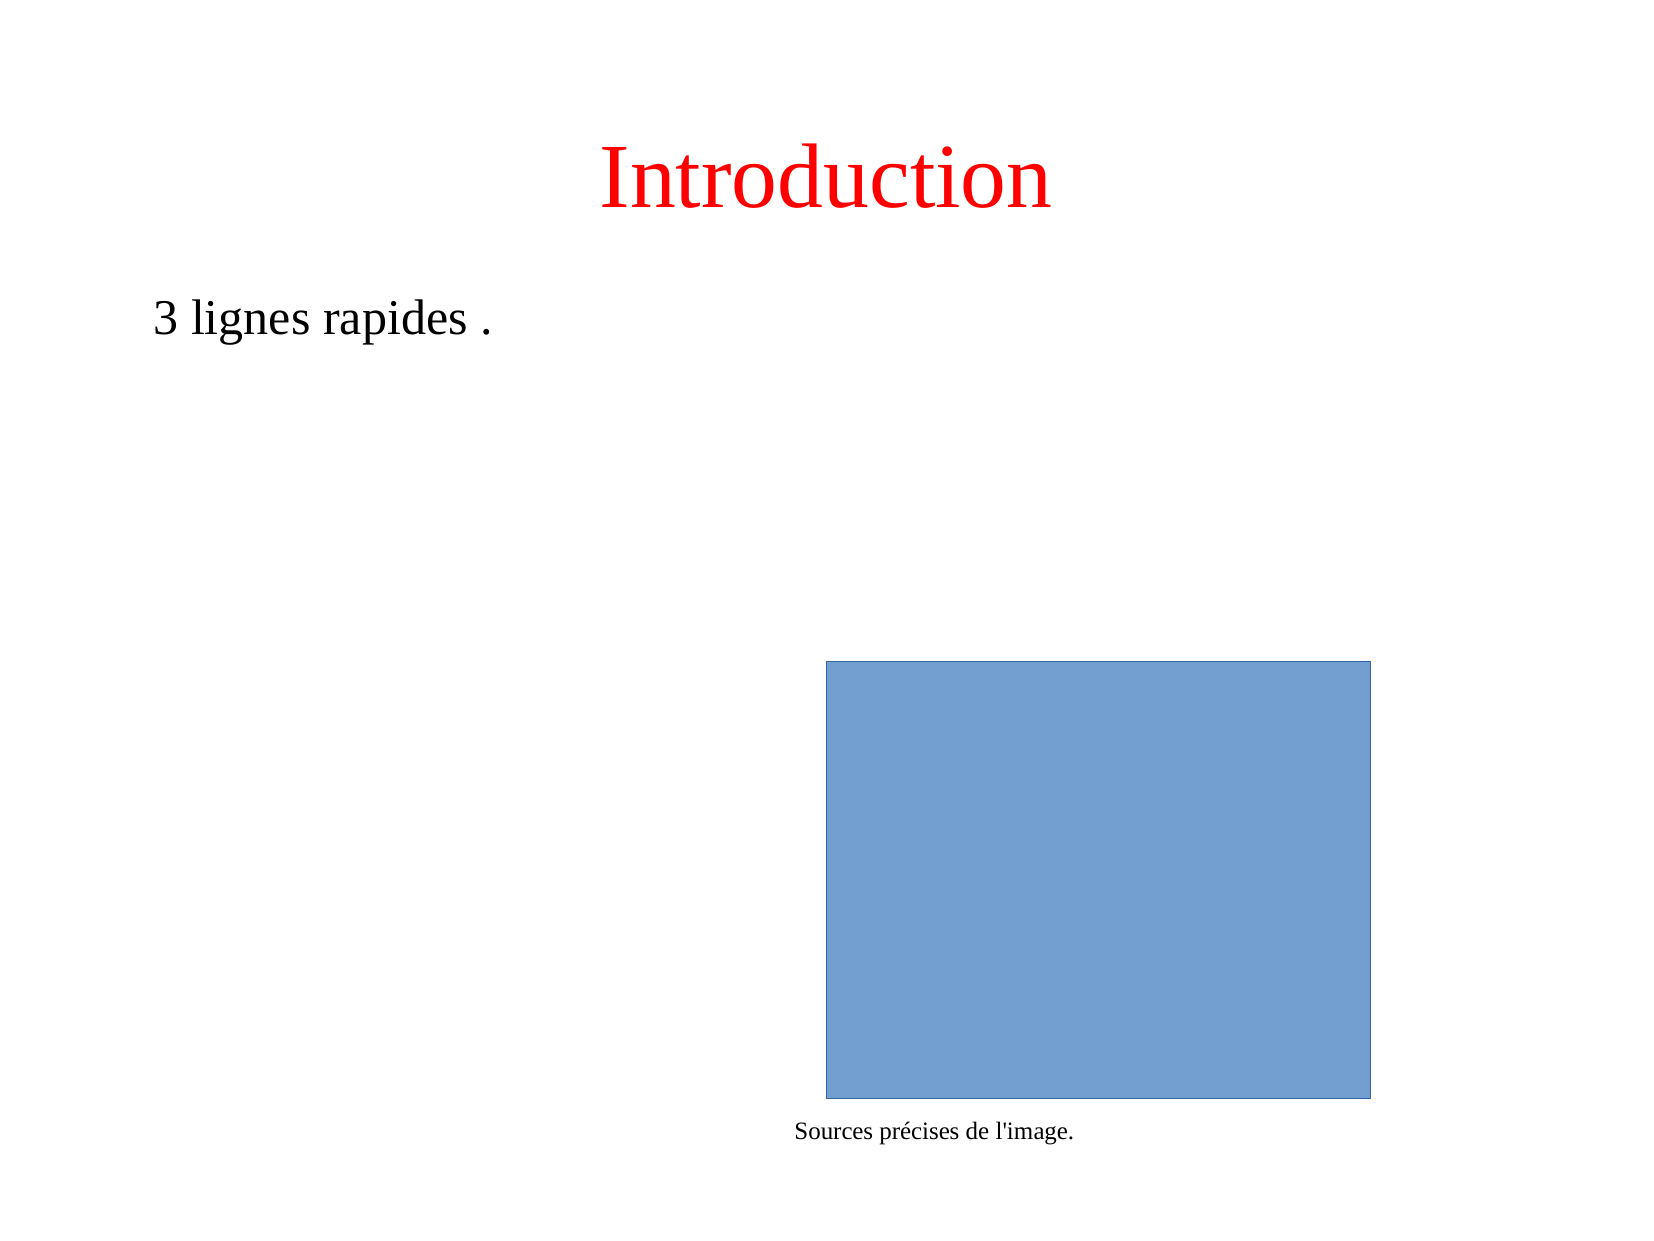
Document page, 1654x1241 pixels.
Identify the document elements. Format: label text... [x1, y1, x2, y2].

list 3 lignes rapides . [82, 290, 1571, 1010]
title Introduction [82, 125, 1571, 290]
text_box [826, 661, 1371, 1099]
text_box Sources précises de l'image. [779, 1110, 1430, 1217]
